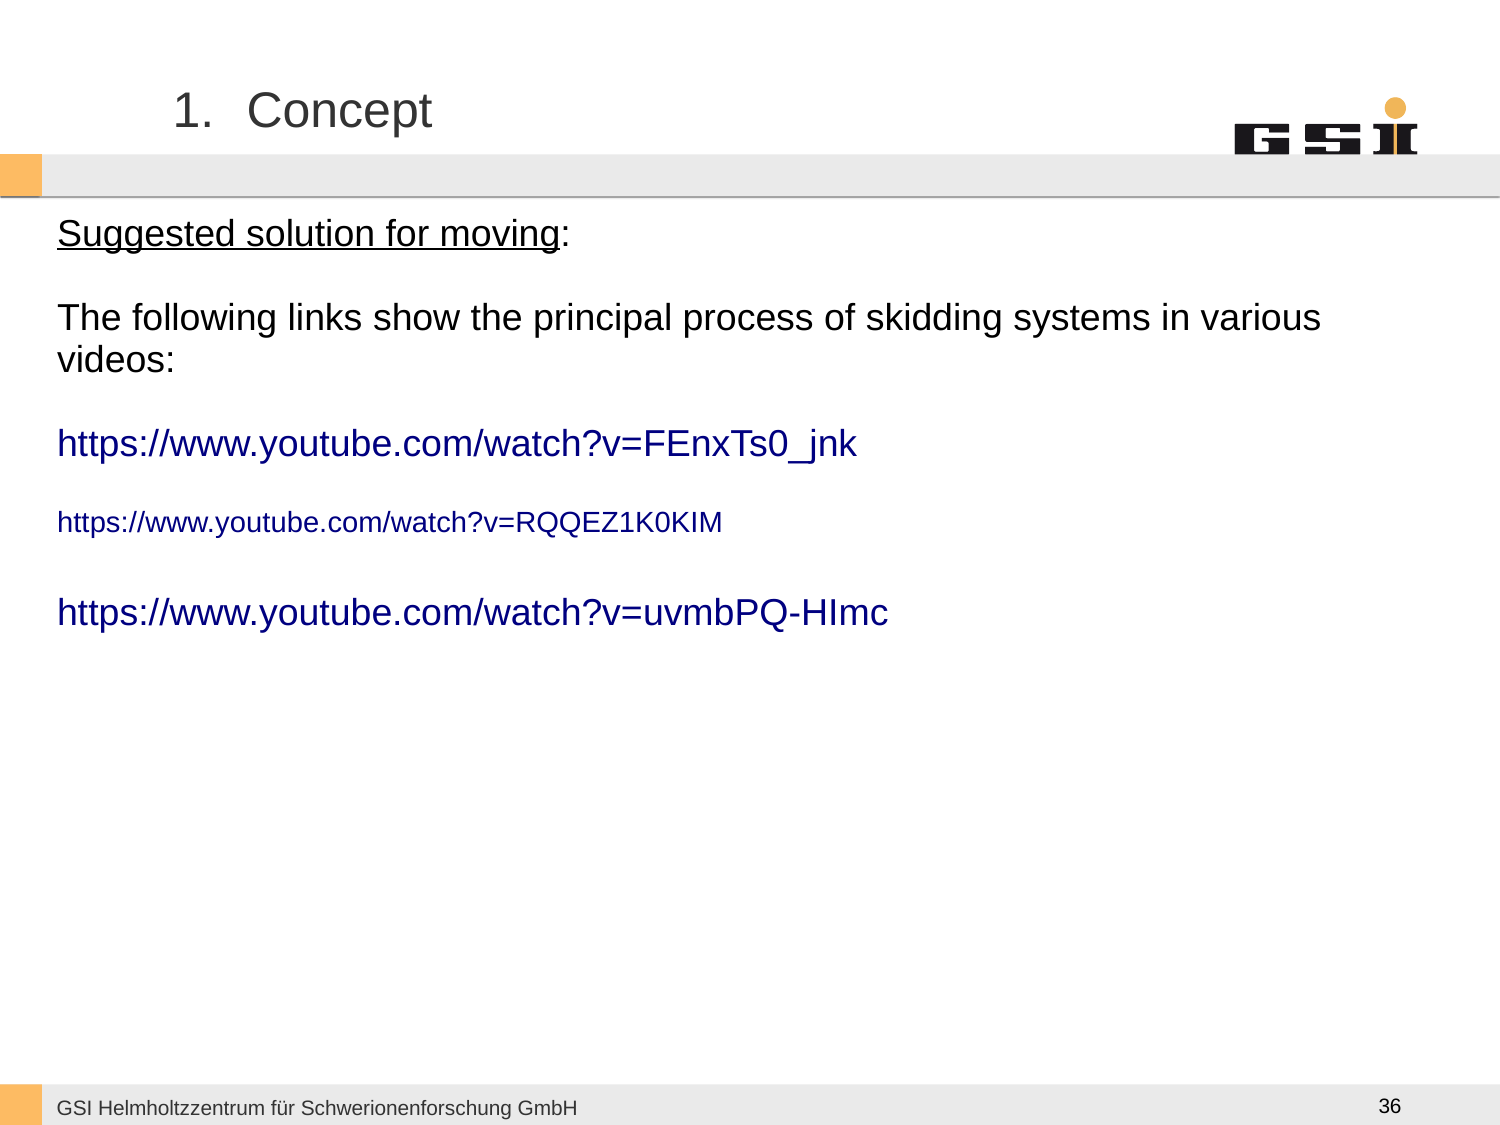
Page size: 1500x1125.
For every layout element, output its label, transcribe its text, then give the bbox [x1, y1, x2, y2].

text_box https://www.youtube.com/watch?v=uvmbPQ-HImc [42, 583, 1080, 654]
picture [1233, 95, 1419, 154]
text_box Suggested solution for moving: The following links show the principal process of skidding systems in various videos: https://www.youtube.com/watch?v=FEnxTs0_jnk https://www.youtube.com/watch?v=RQQEZ1K0KIM [42, 204, 1500, 654]
title 1. Concept [137, 45, 1054, 175]
